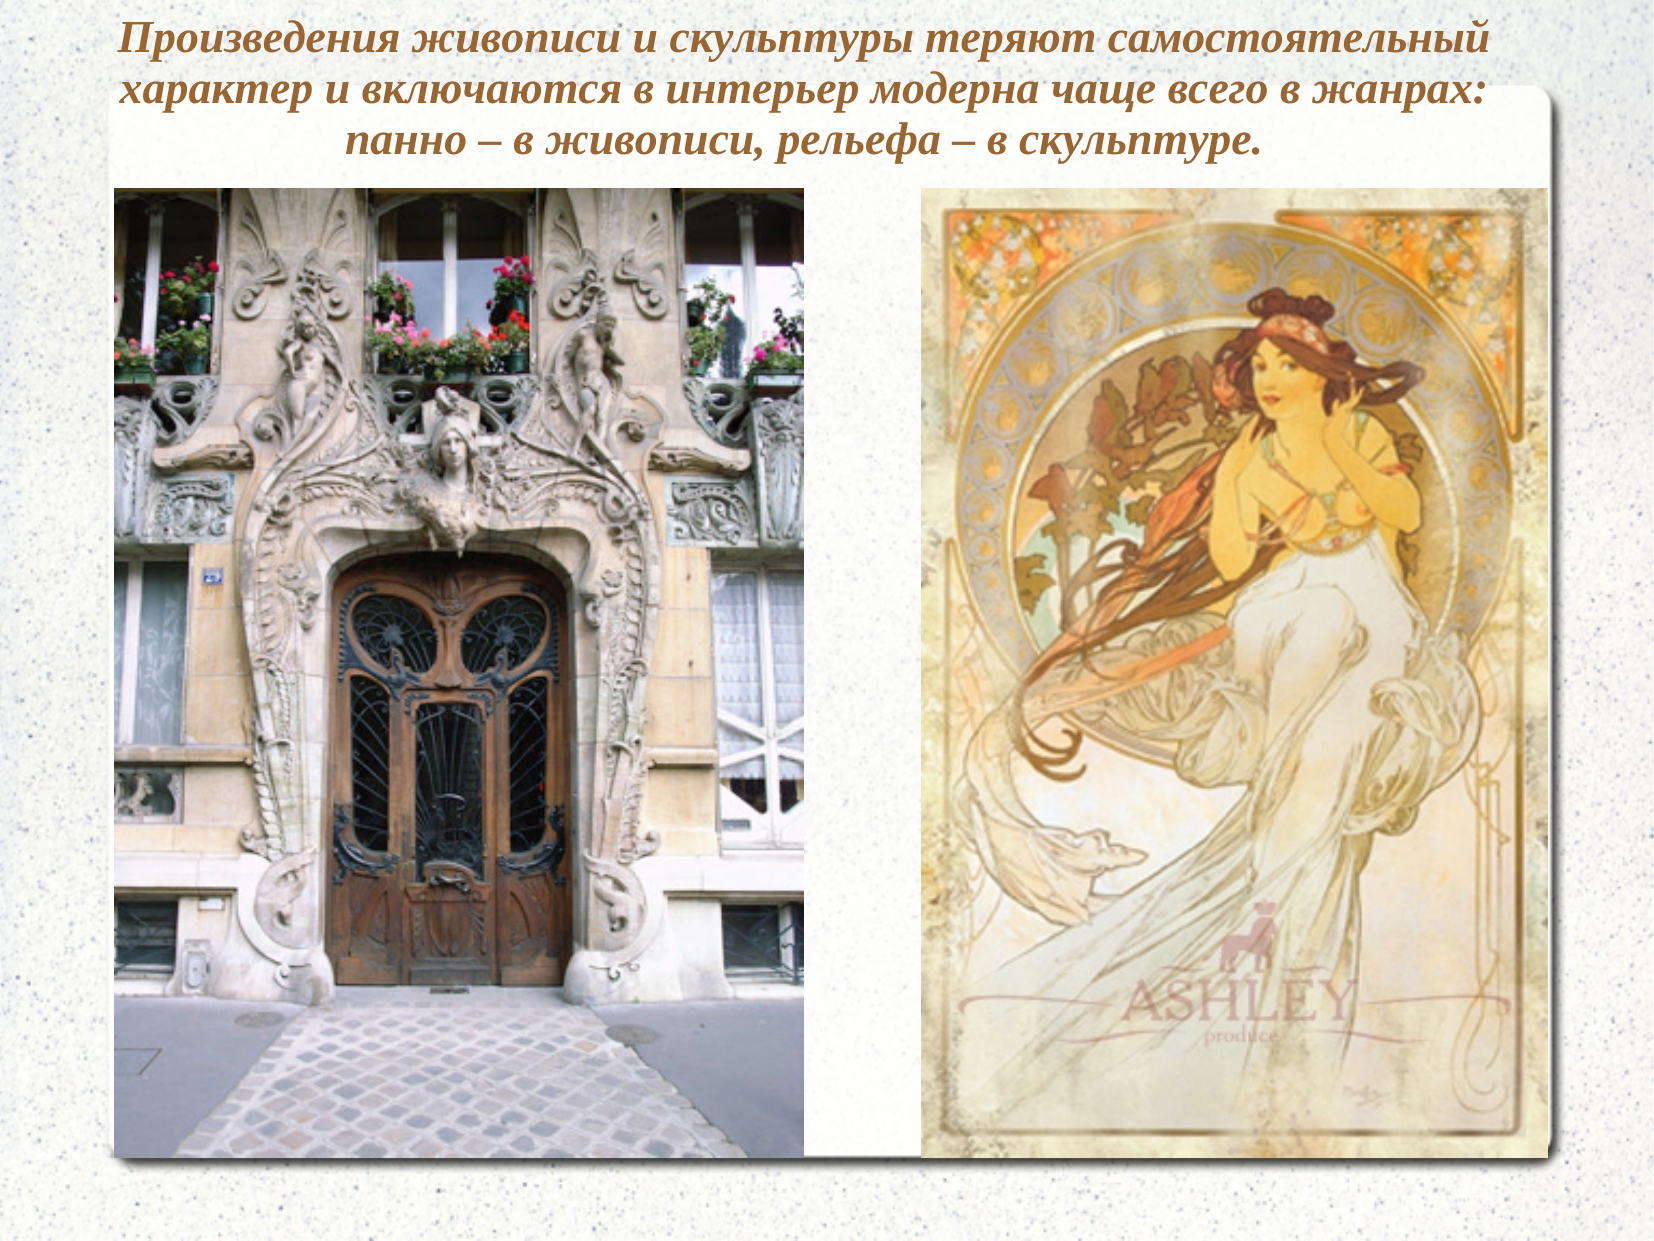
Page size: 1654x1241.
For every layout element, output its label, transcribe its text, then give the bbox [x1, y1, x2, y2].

picture [0, 0, 1654, 1241]
title Произведения живописи и скульптуры теряют самостоятельный характер и включаются в интерьер модерна чаще всего в жанрах: панно – в живописи, рельефа – в скульптуре. [77, 0, 1495, 213]
